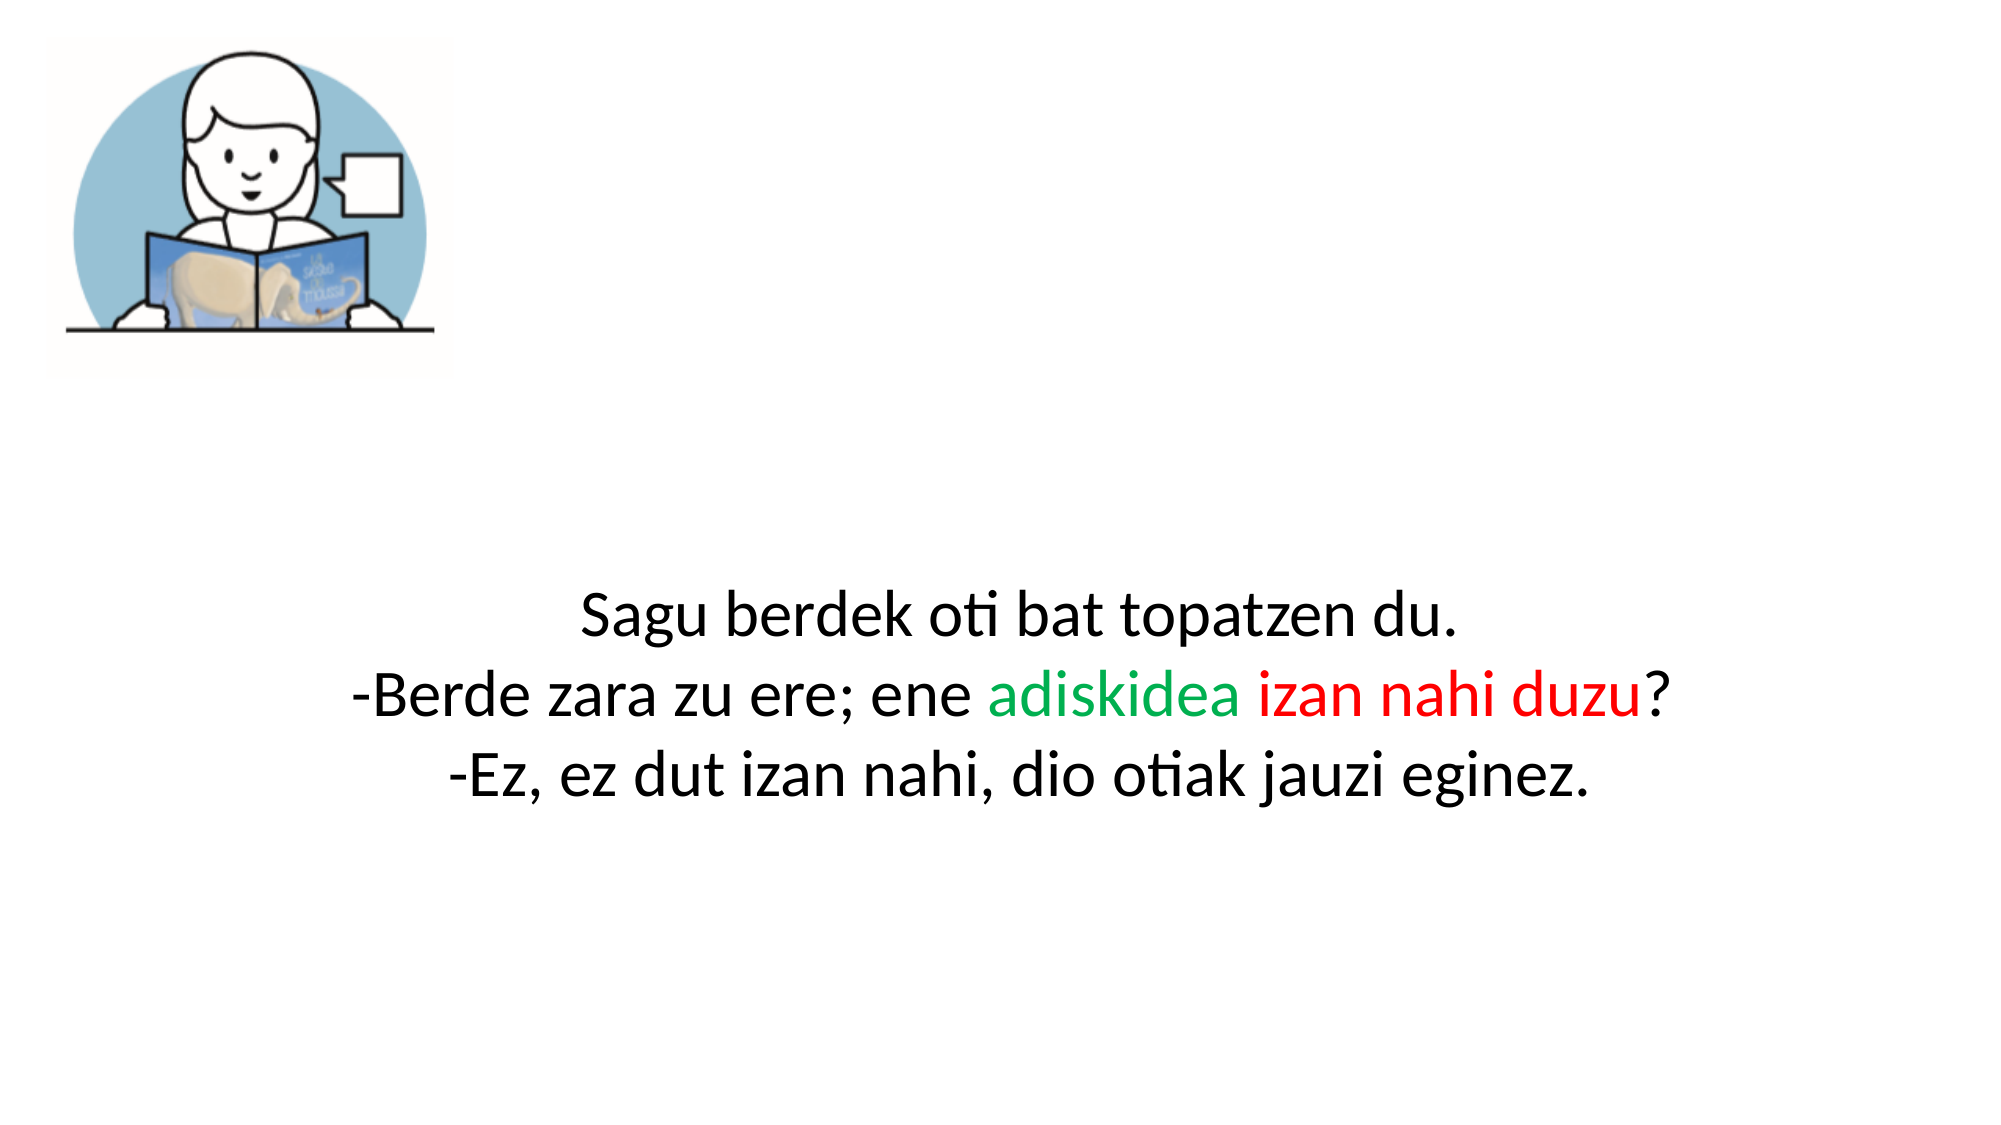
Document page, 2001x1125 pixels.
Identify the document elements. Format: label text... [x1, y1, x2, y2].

text_box Sagu berdek oti bat topatzen du. -Berde zara zu ere; ene adiskidea izan nahi duzu? -Ez, ez dut izan nahi, dio otiak jauzi eginez. [179, 562, 1862, 818]
picture [35, 37, 455, 380]
